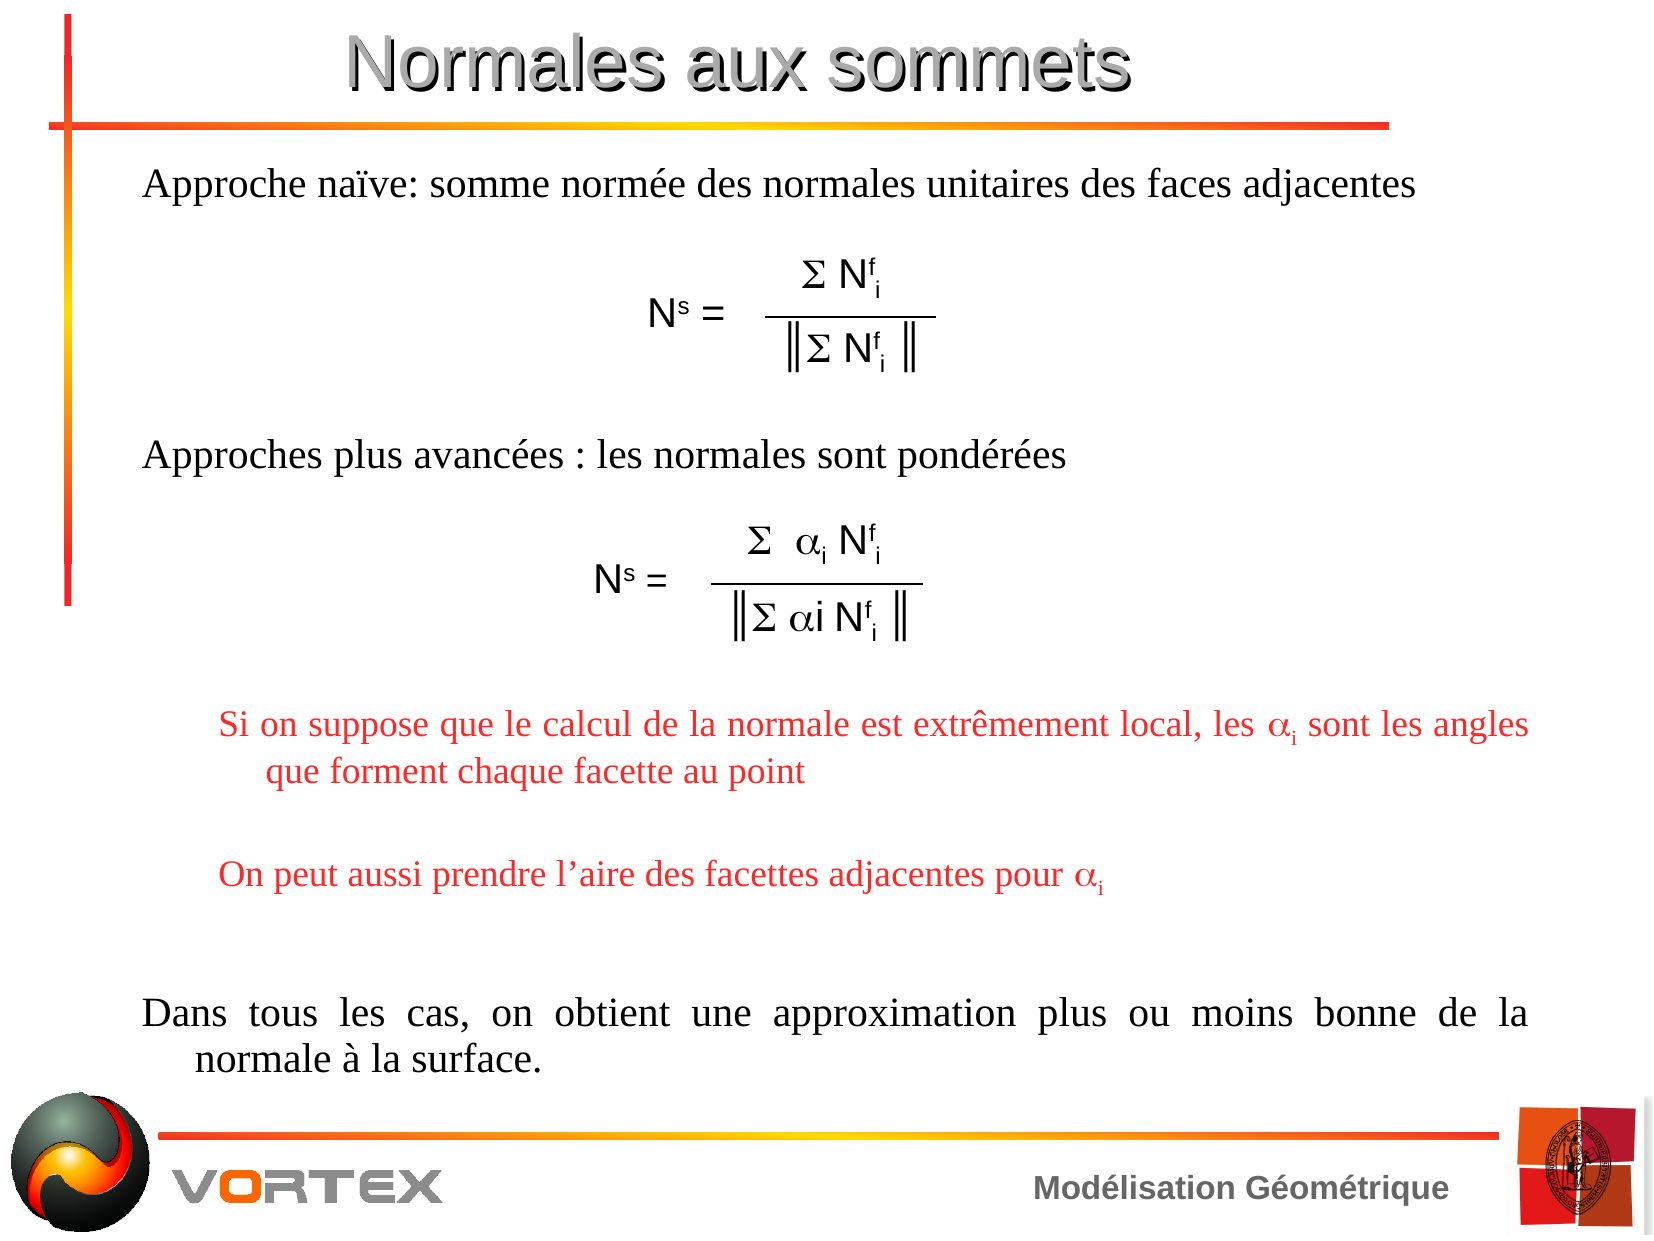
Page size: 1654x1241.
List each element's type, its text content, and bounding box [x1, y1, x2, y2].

text_box ║ i Nfi ║ [687, 579, 1064, 660]
text_box Ns = [578, 548, 715, 619]
picture [1530, 1096, 1653, 1235]
picture [11, 1092, 123, 1232]
text_box ║ Nfi ║ [742, 311, 1021, 392]
list Approche naïve: somme normée des normales unitaires des faces adjacentes Approches plus avancées : les normales sont pondérées Si on suppose que le calcul de la normale est extrêmement local, les i sont les angles que forment chaque facette au point On peut aussi prendre l’aire des facettes adjacentes pour i Dans tous les cas, on obtient une approximation plus ou moins bonne de la normale à la surface. [123, 160, 1530, 1239]
text_box  Nfi [787, 242, 924, 311]
text_box  i Nfi [732, 508, 953, 579]
text_box Ns = [632, 281, 770, 354]
title Normales aux sommets [82, 4, 1392, 120]
